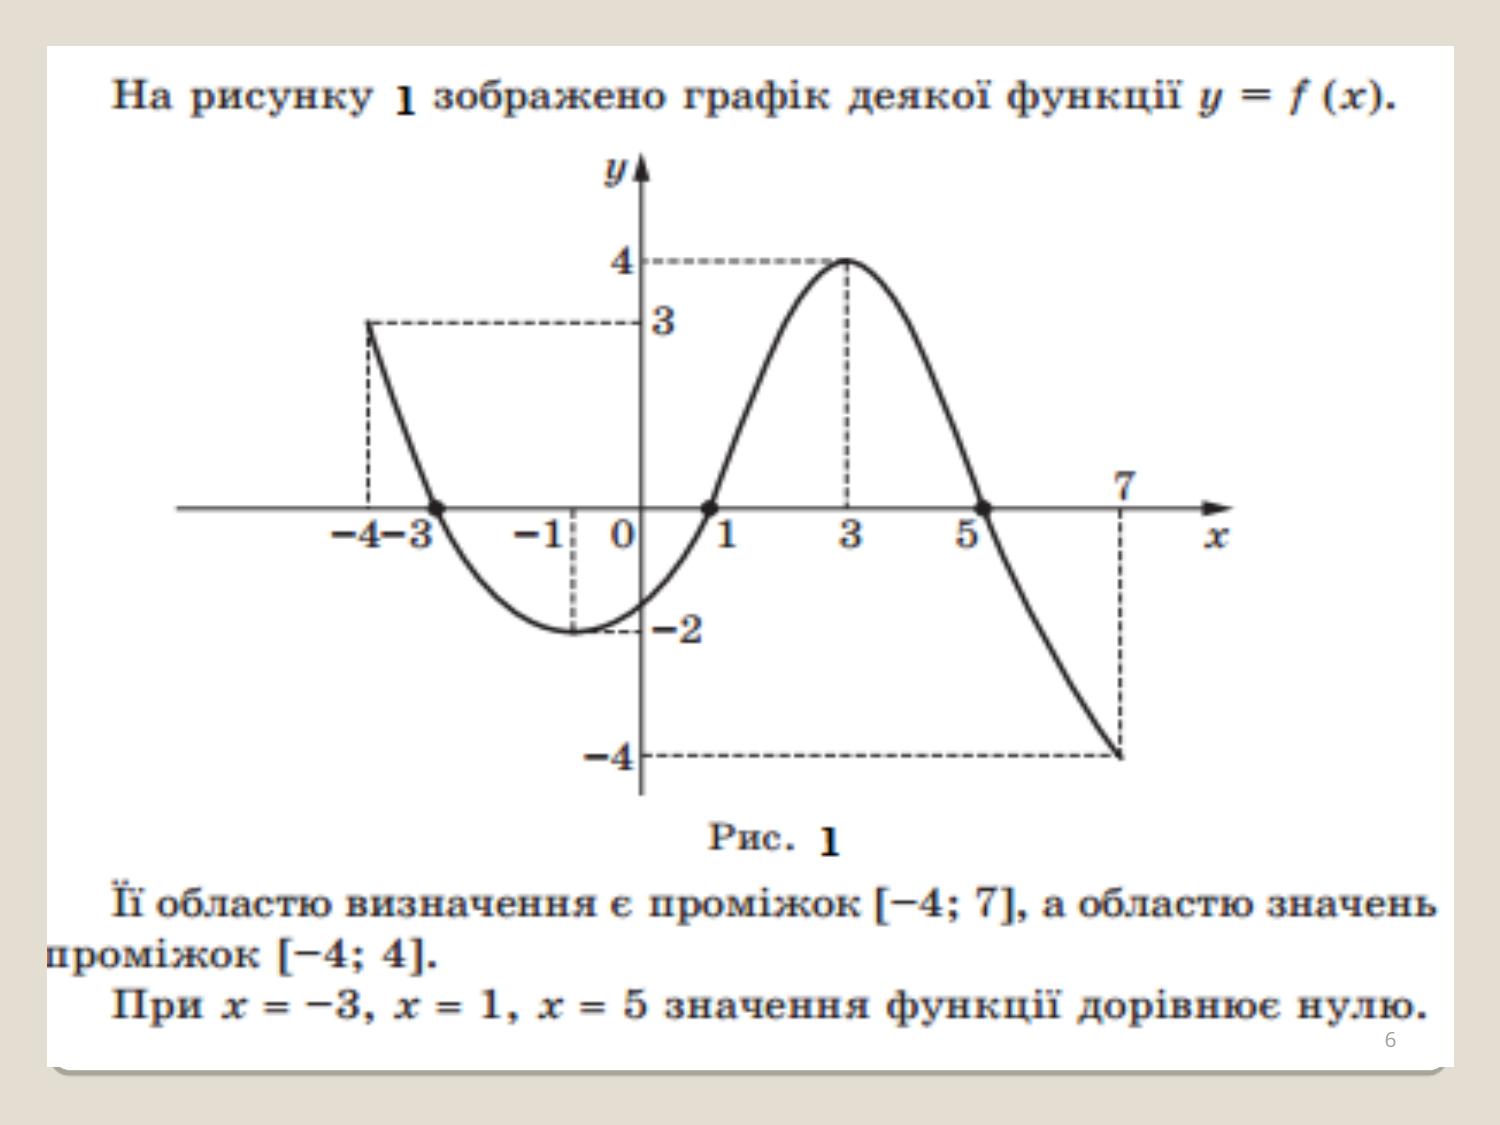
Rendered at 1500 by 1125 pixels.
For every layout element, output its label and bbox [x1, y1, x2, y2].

picture [47, 46, 1454, 1067]
text_box [1369, 1002, 1445, 1063]
